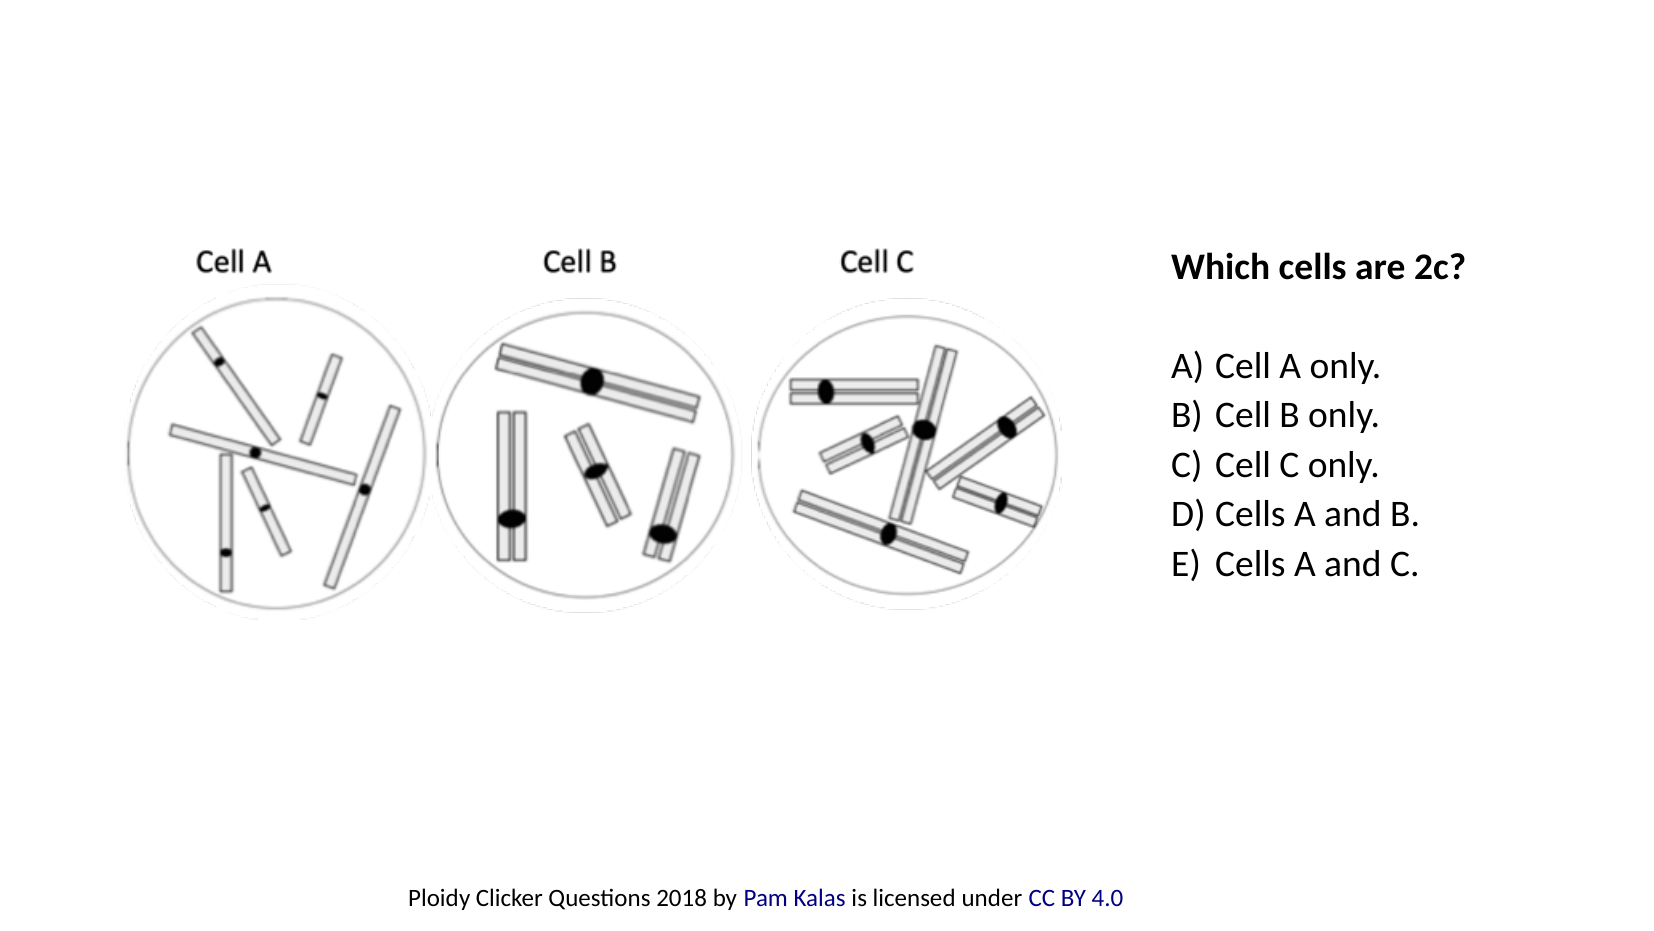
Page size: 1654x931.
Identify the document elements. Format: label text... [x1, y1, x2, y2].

text_box Ploidy Clicker Questions 2018 by Pam Kalas is licensed under CC BY 4.0 [393, 879, 1145, 926]
text_box Which cells are 2c? Cell A only. Cell B only. Cell C only. Cells A and B. Cells A and C. [1156, 243, 1565, 650]
picture [123, 233, 1063, 621]
